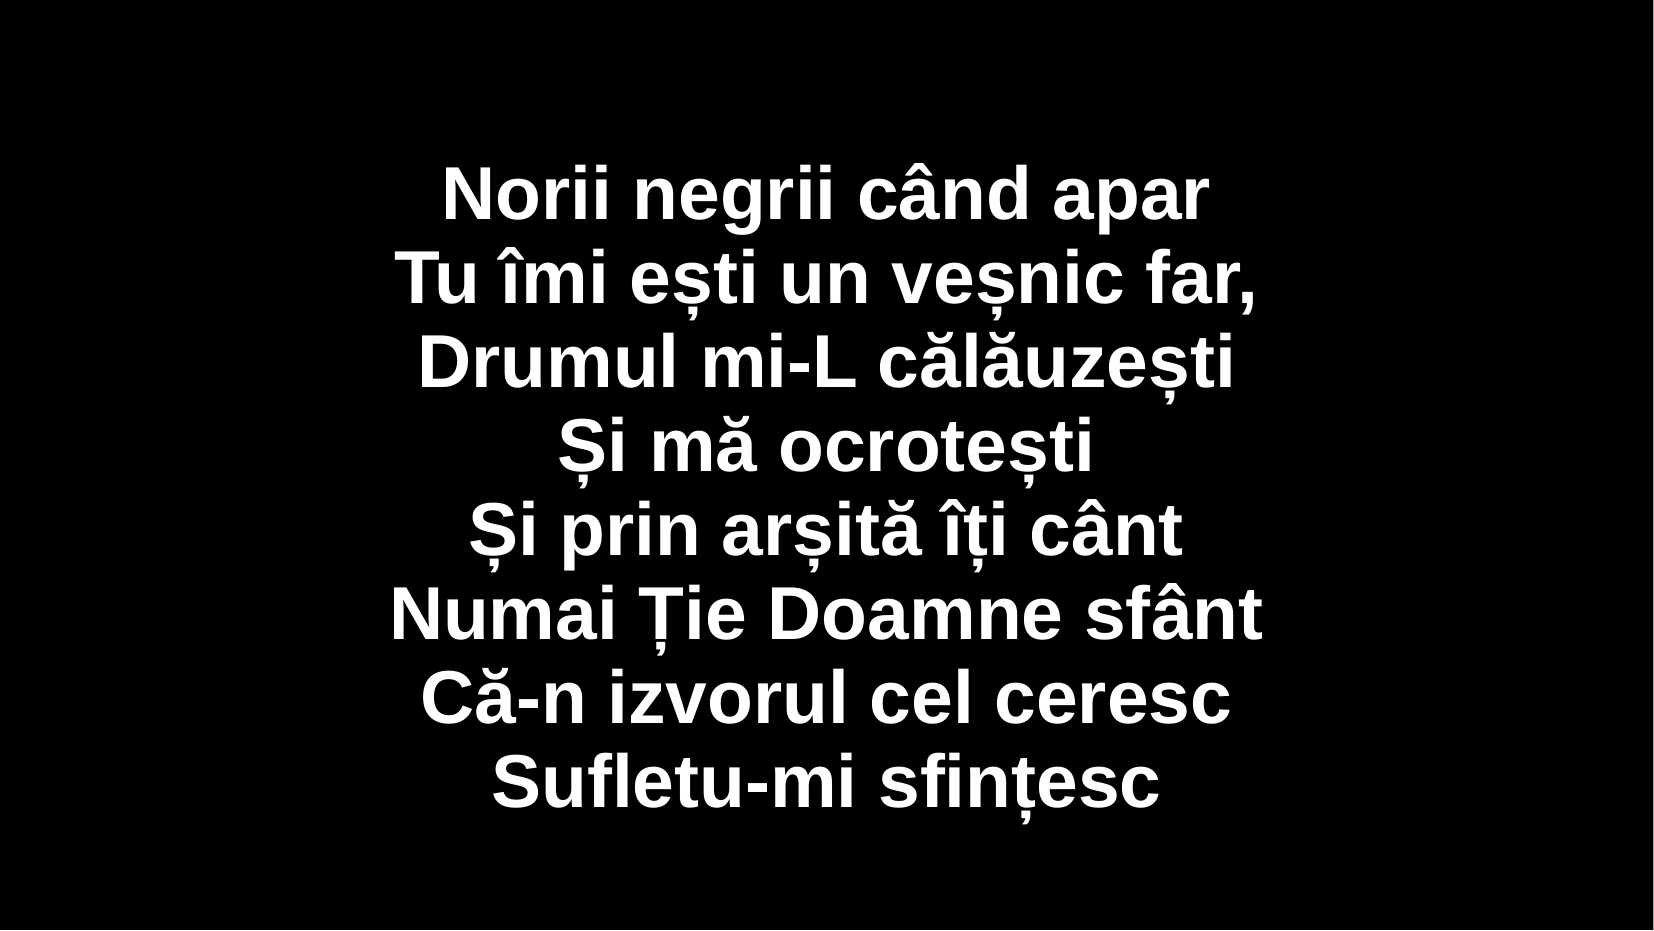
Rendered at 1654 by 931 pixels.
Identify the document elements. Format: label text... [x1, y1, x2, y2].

text_box Norii negrii când apar Tu îmi ești un veșnic far, Drumul mi-L călăuzești Și mă ocrotești Și prin arșită îți cânt Numai Ție Doamne sfânt Că-n izvorul cel ceresc Sufletu-mi sfințesc [82, 109, 1571, 866]
